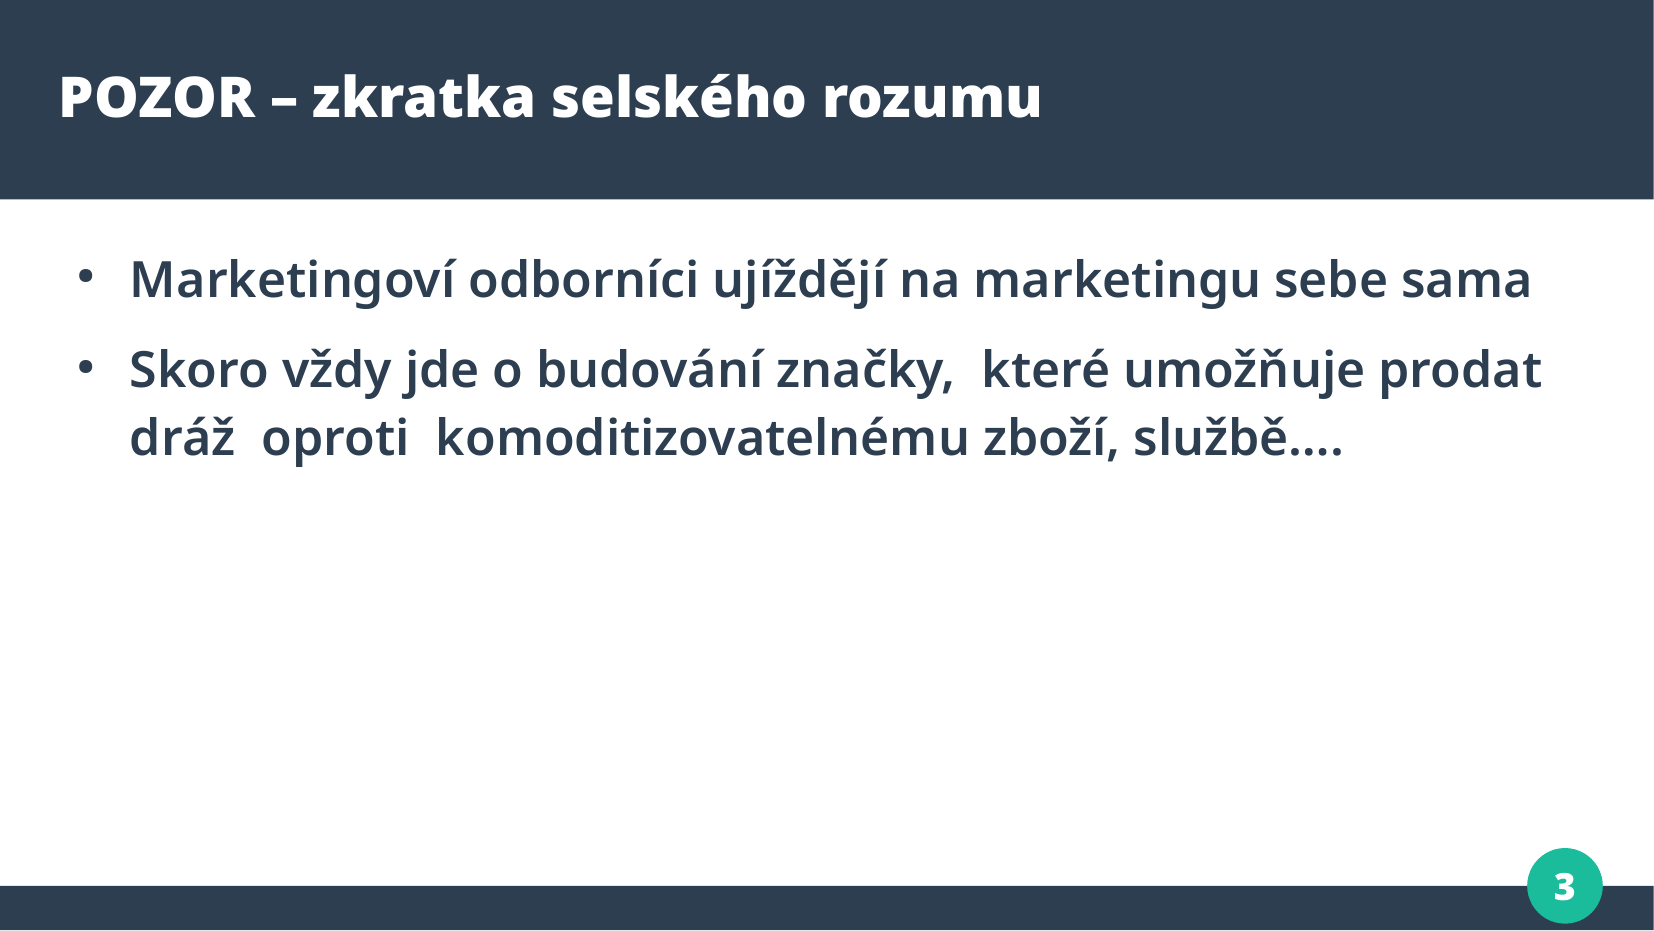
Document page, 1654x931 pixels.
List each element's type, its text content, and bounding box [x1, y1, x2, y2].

list Marketingoví odborníci ujíždějí na marketingu sebe sama Skoro vždy jde o budování značky, které umožňuje prodat dráž oproti komoditizovatelnému zboží, službě…. [59, 243, 1595, 864]
title POZOR – zkratka selského rozumu [59, 37, 1595, 155]
